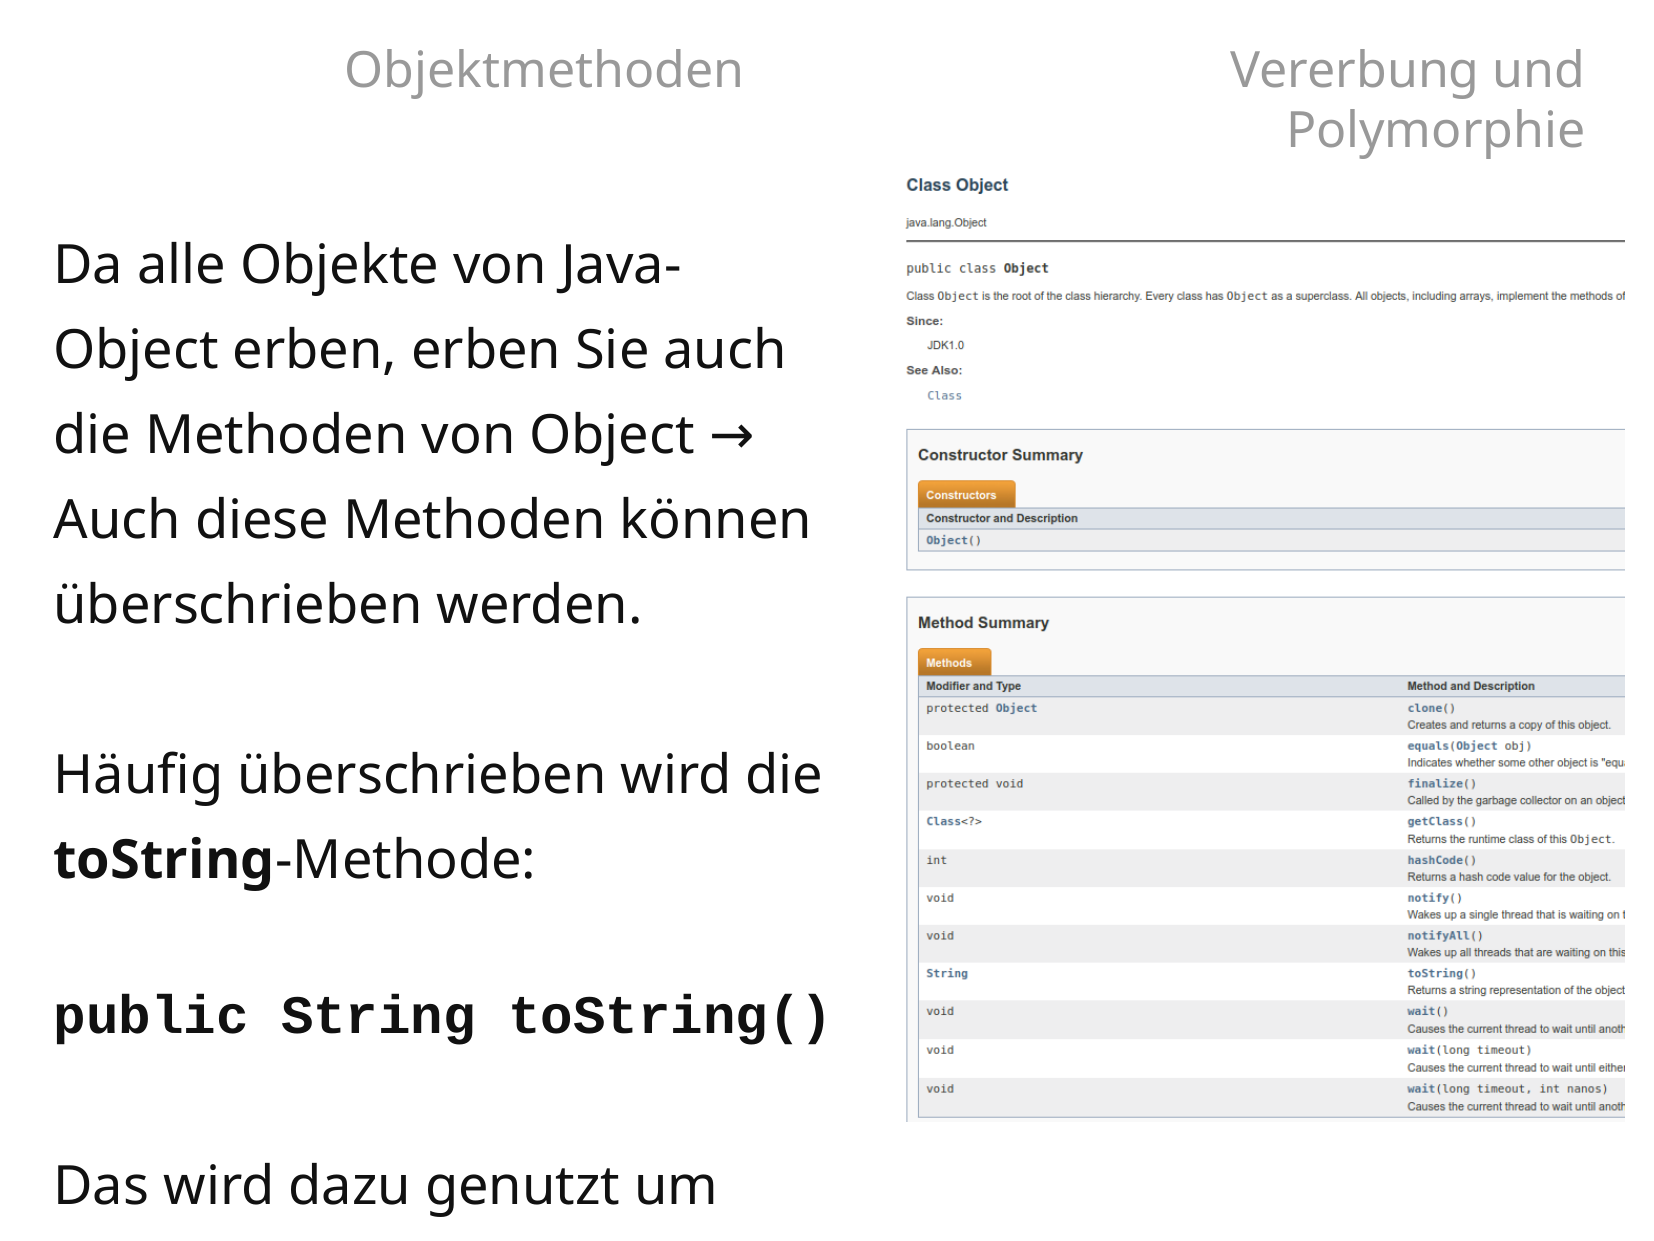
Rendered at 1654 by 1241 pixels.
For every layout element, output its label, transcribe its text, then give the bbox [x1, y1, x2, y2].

picture [898, 172, 1625, 1123]
text_box Objektmethoden Vererbung und Polymorphie [59, 29, 1625, 119]
text_box Da alle Objekte von Java-Object erben, erben Sie auch die Methoden von Object → Auch diese Methoden können überschrieben werden. Häufig überschrieben wird die toString-Methode: public String toString() Das wird dazu genutzt um eine String-Darstellung eines Objekts zu erhalten. [38, 206, 857, 1066]
